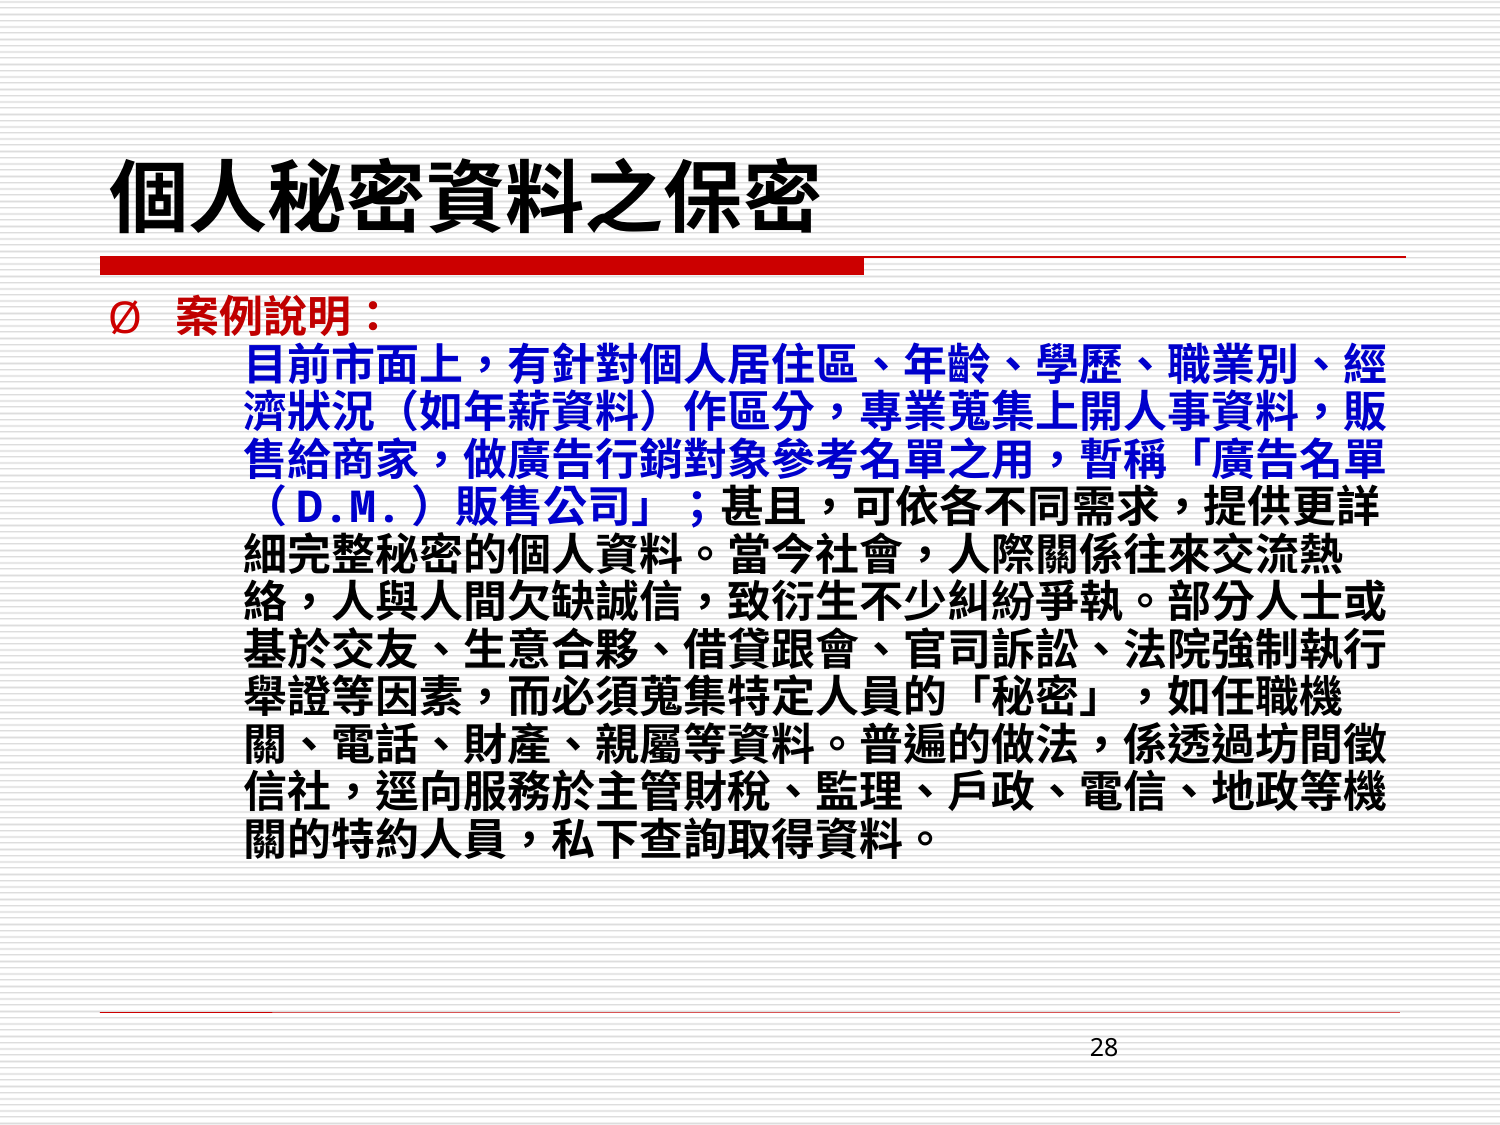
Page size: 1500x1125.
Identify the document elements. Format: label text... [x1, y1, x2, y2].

text_box [1074, 1024, 1400, 1103]
title 個人秘密資料之保密 [94, 50, 1407, 250]
list 案例說明： 目前市面上，有針對個人居住區、年齡、學歷、職業別、經濟狀況（如年薪資料）作區分，專業蒐集上開人事資料，販售給商家，做廣告行銷對象參考名單之用，暫稱「廣告名單（D.M.）販售公司」；甚且，可依各不同需求，提供更詳細完整秘密的個人資料。當今社會，人際關係往來交流熱絡，人與人間欠缺誠信，致衍生不少糾紛爭執。部分人士或基於交友、生意合夥、借貸跟會、官司訴訟、法院強制執行舉證等因素，而必須蒐集特定人員的「秘密」，如任職機關、電話、財產、親屬等資料。普遍的做法，係透過坊間徵信社，逕向服務於主管財稅、監理、戶政、電信、地政等機關的特約人員，私下查詢取得資料。 [92, 287, 1406, 988]
